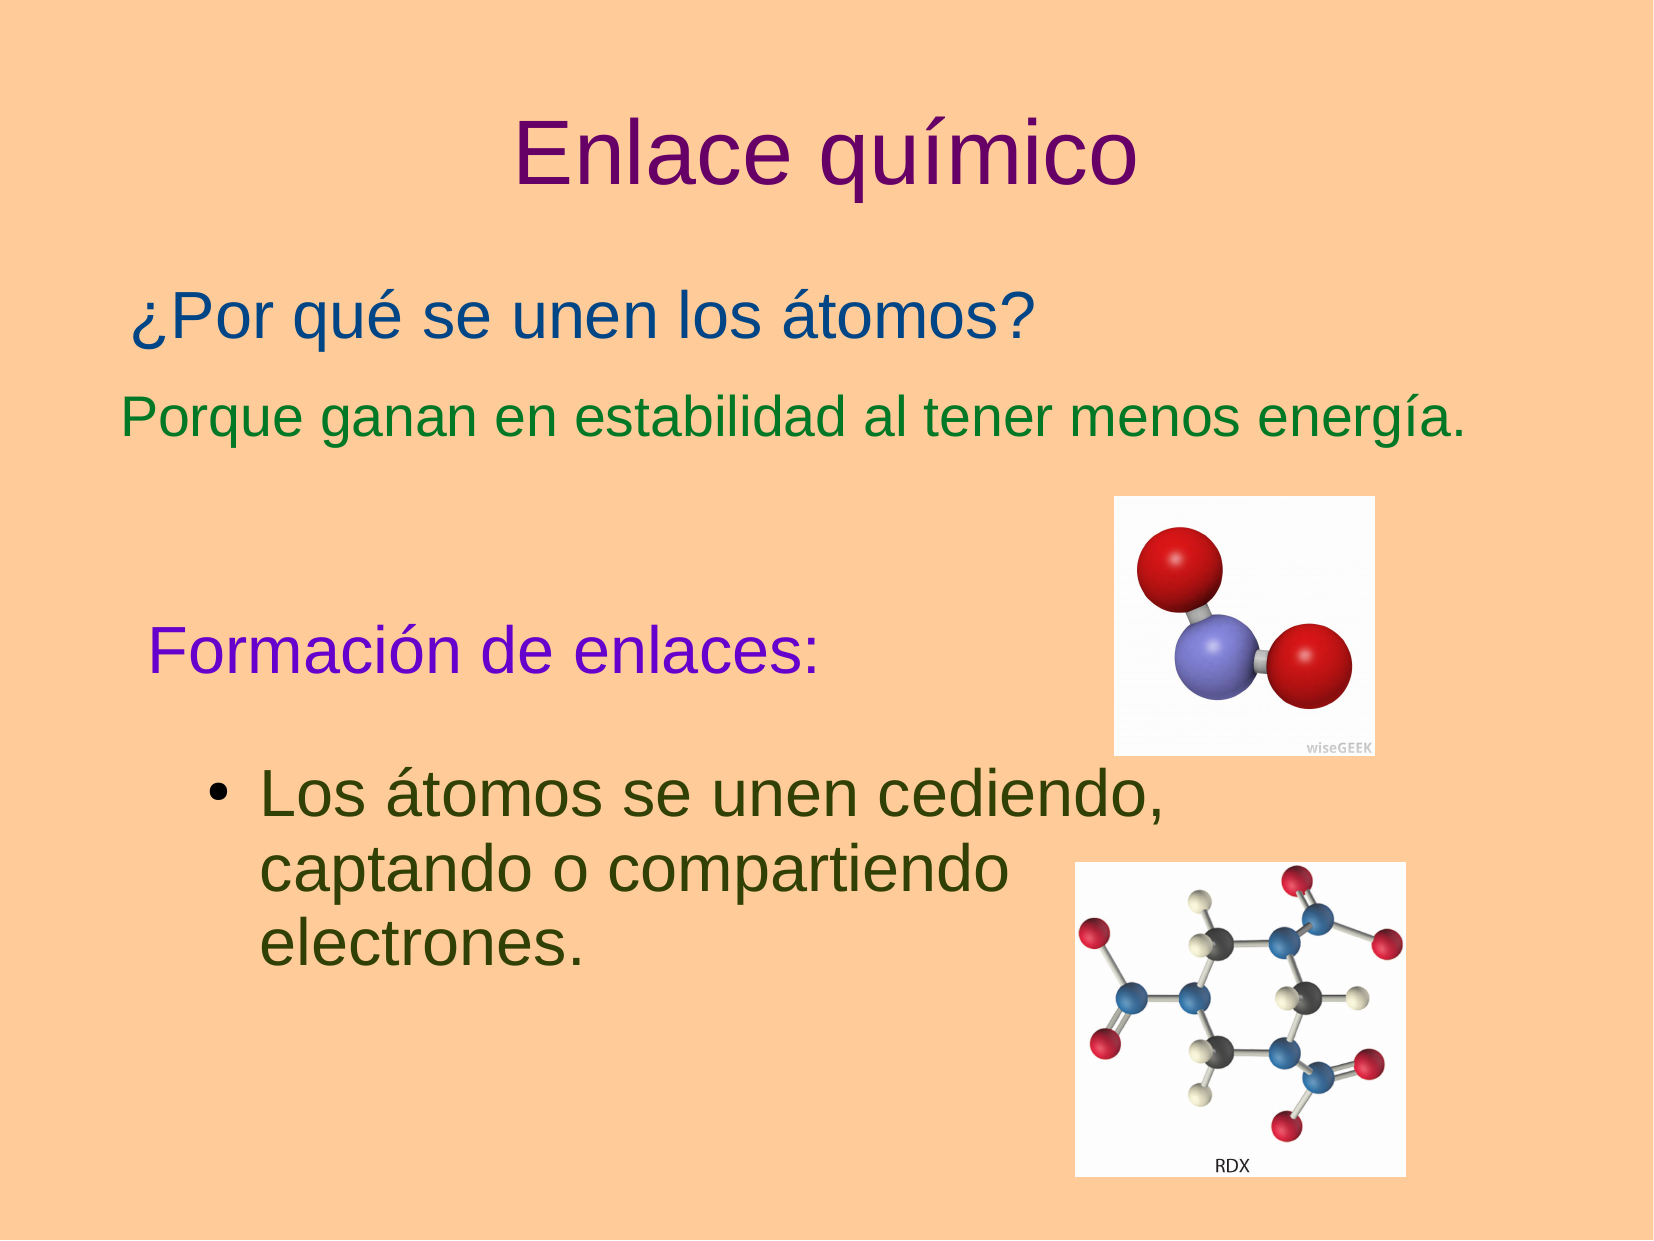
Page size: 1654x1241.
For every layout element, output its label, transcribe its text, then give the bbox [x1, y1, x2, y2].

list Porque ganan en estabilidad al tener menos energía. [59, 384, 1607, 497]
picture [1114, 497, 1375, 756]
list Los átomos se unen cediendo, captando o compartiendo electrones. [188, 755, 1353, 1147]
list Formación de enlaces: [77, 613, 969, 1004]
picture [1075, 862, 1406, 1177]
title Enlace químico [82, 49, 1571, 257]
list ¿Por qué se unen los átomos? [59, 278, 1453, 384]
